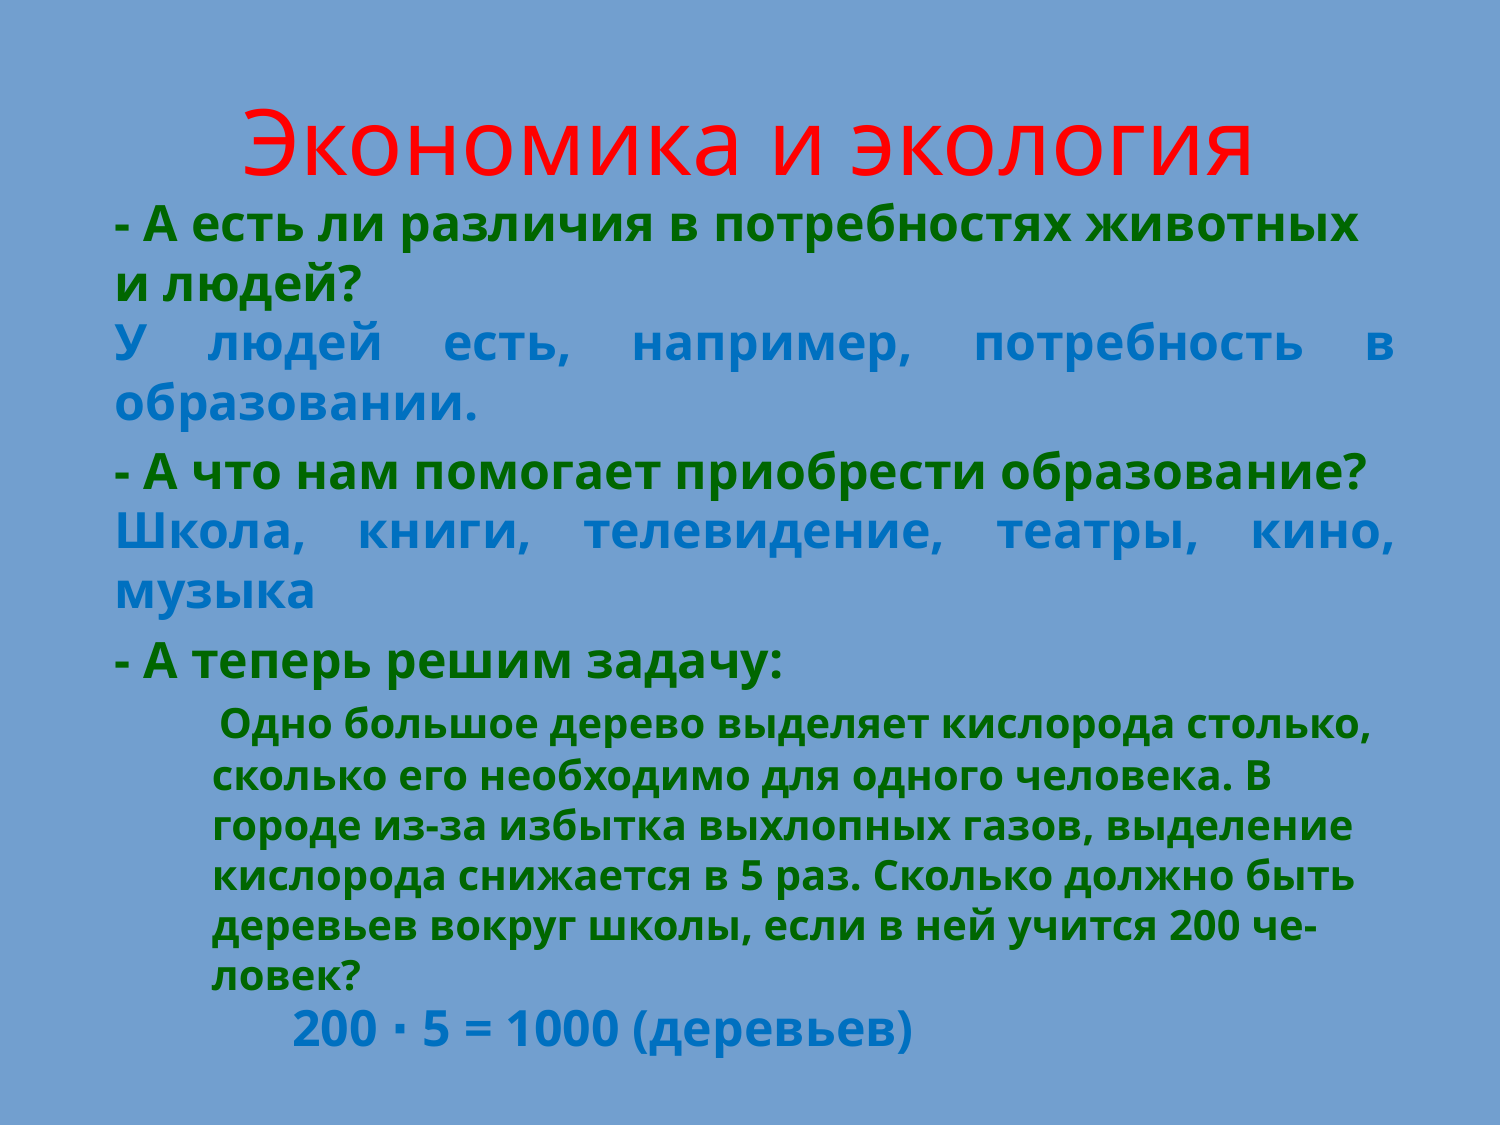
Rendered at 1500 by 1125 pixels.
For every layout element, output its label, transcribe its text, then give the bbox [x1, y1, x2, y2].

text_box - А что нам помогает приобрести образование? [100, 432, 1412, 491]
text_box 200 ∙ 5 = 1000 (деревьев) [277, 988, 1034, 1064]
text_box - А есть ли различия в потребностях животных и людей? [100, 184, 1412, 302]
title Экономика и экология [75, 45, 1425, 233]
text_box У людей есть, например, потребность в образовании. [100, 302, 1412, 432]
text_box - А теперь решим задачу: Одно большое дерево выделяет кислорода столько, сколько его необходимо для одного человека. В городе из-за избытка выхлопных газов, выделение кислорода снижается в 5 раз. Сколько должно быть деревьев вокруг школы, если в ней учится 200 че- ловек? [100, 621, 1412, 1007]
text_box Школа, книги, телевидение, театры, кино, музыка [100, 491, 1412, 621]
